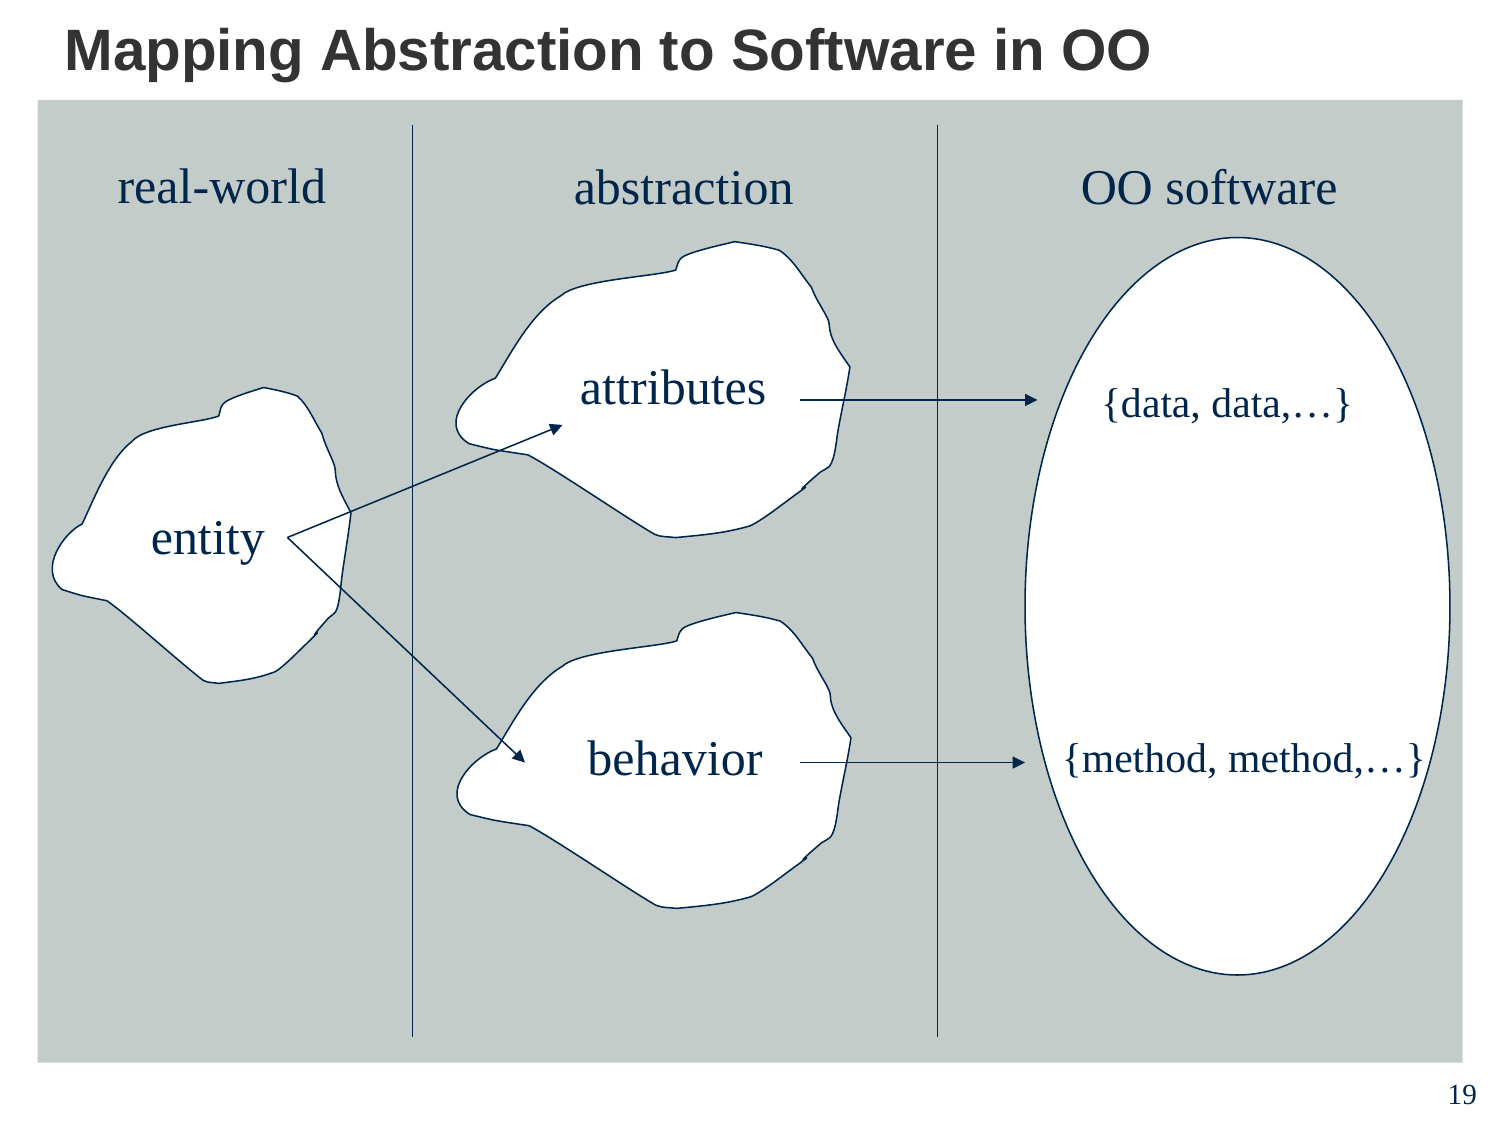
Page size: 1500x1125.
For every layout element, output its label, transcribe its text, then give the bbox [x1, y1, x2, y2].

text_box real-world [87, 148, 357, 284]
text_box {method, method,…} [1050, 725, 1438, 791]
text_box [52, 387, 350, 684]
text_box behavior [542, 720, 809, 796]
title Mapping Abstraction to Software in OO [50, 0, 1450, 91]
picture [0, 0, 1500, 1125]
text_box entity [130, 500, 286, 576]
text_box attributes [575, 350, 772, 426]
text_box [291, 513, 351, 586]
text_box [1053, 791, 1422, 976]
text_box [1025, 237, 1450, 780]
text_box [457, 612, 851, 909]
list [37, 99, 1463, 1063]
text_box abstraction [567, 149, 801, 225]
text_box OO software [1025, 149, 1394, 225]
text_box {data, data,…} [1076, 370, 1378, 436]
text_box [456, 241, 850, 538]
